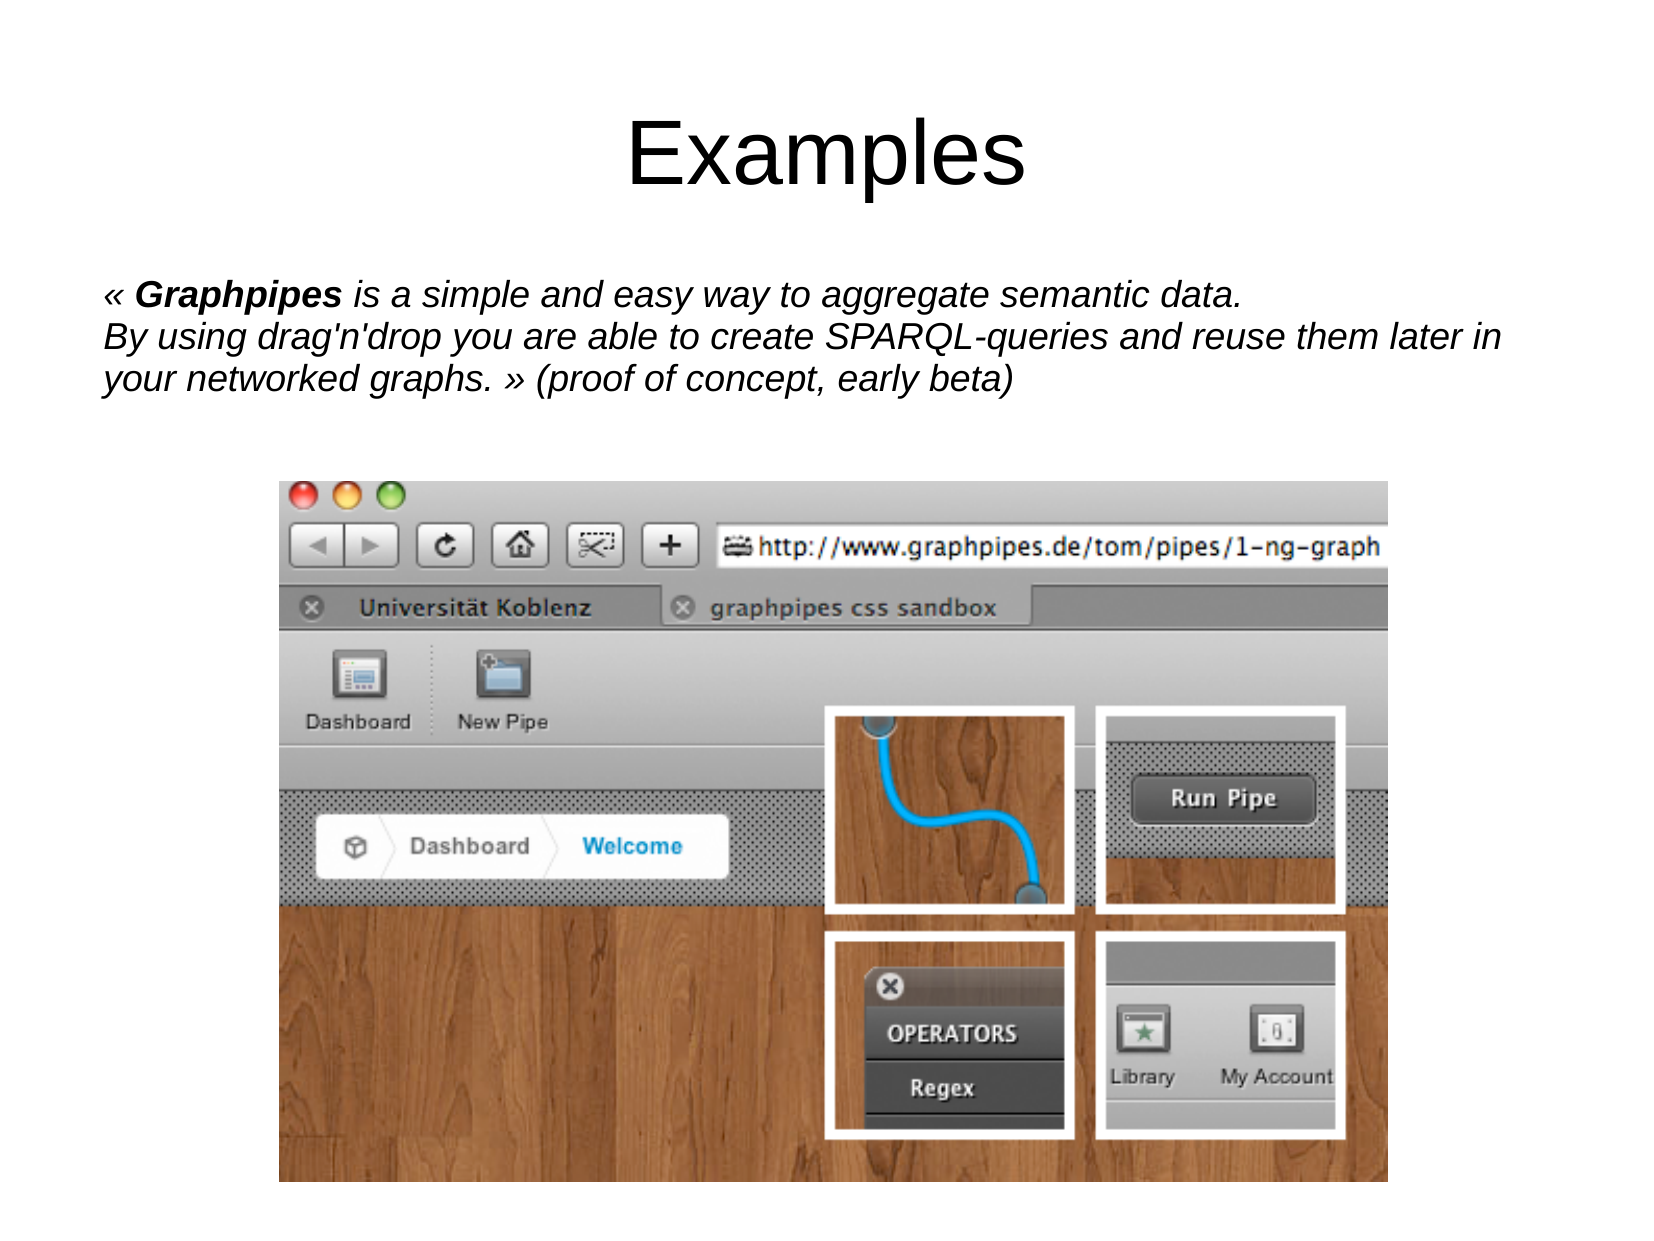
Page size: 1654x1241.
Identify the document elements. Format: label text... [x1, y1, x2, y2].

title Examples [82, 56, 1571, 250]
text_box « Graphpipes is a simple and easy way to aggregate semantic data. By using drag'n'drop you are able to create SPARQL-queries and reuse them later in your networked graphs. » (proof of concept, early beta) [88, 265, 1595, 410]
picture [279, 481, 1388, 1182]
